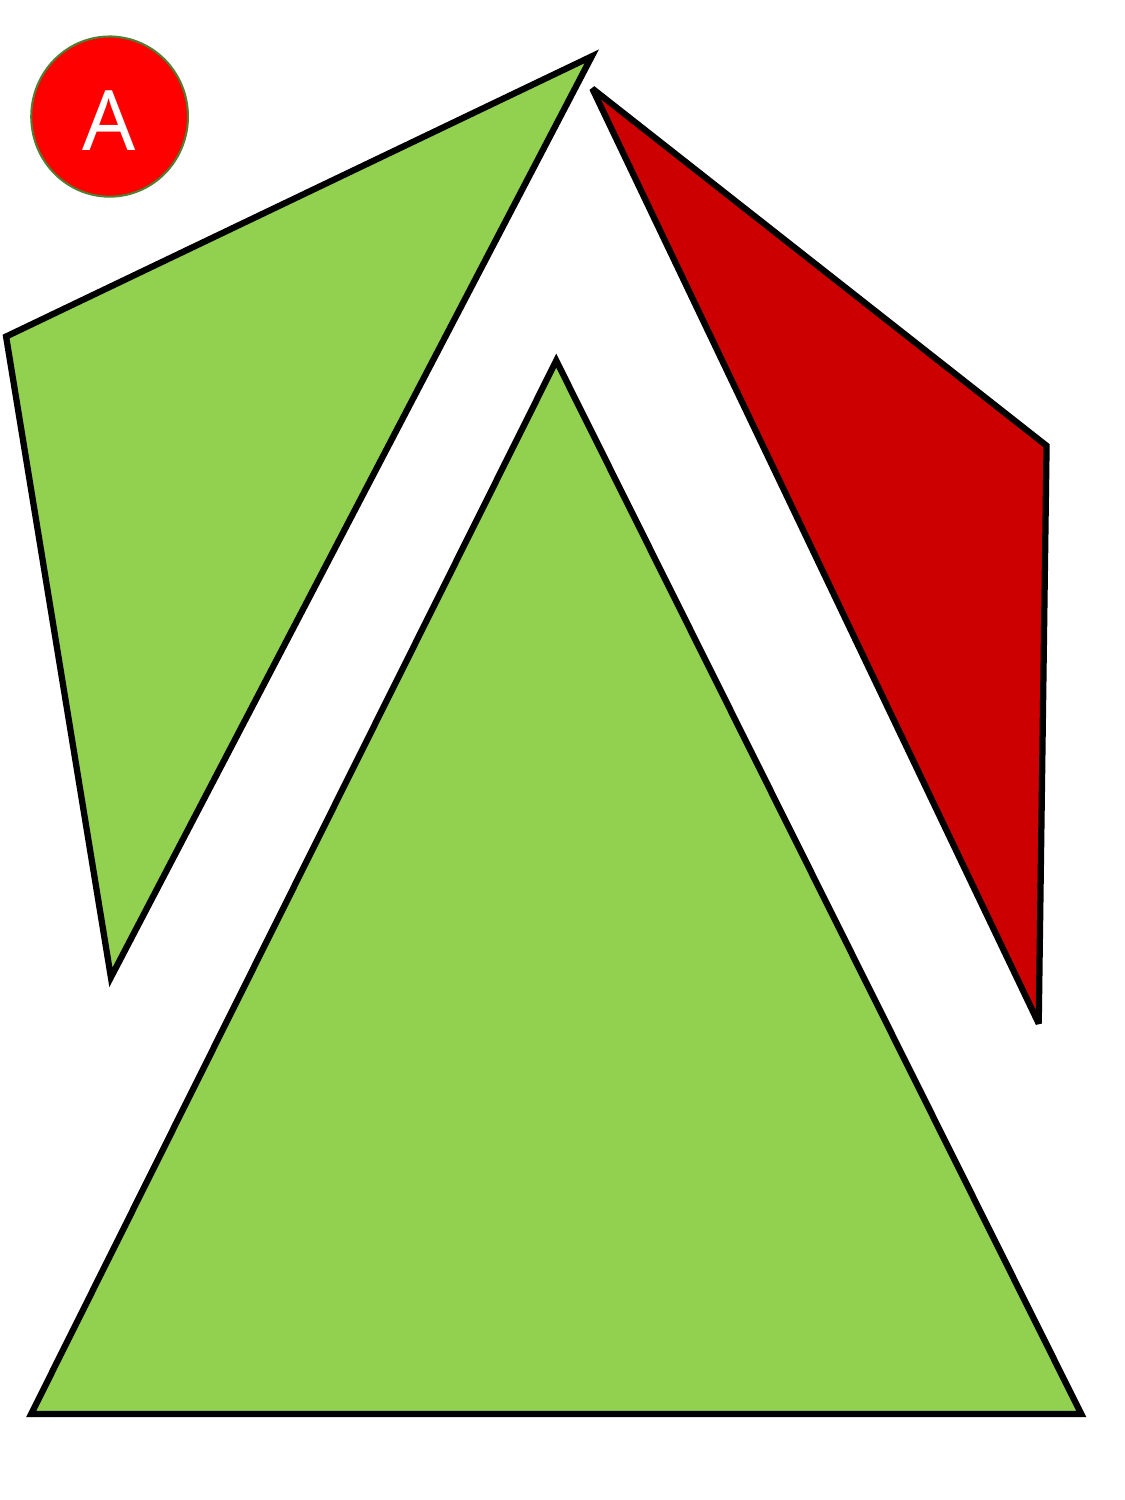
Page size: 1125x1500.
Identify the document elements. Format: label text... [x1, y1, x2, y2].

text_box [592, 88, 1047, 1024]
text_box [31, 360, 1082, 1414]
text_box [6, 56, 592, 978]
text_box A [31, 36, 188, 197]
